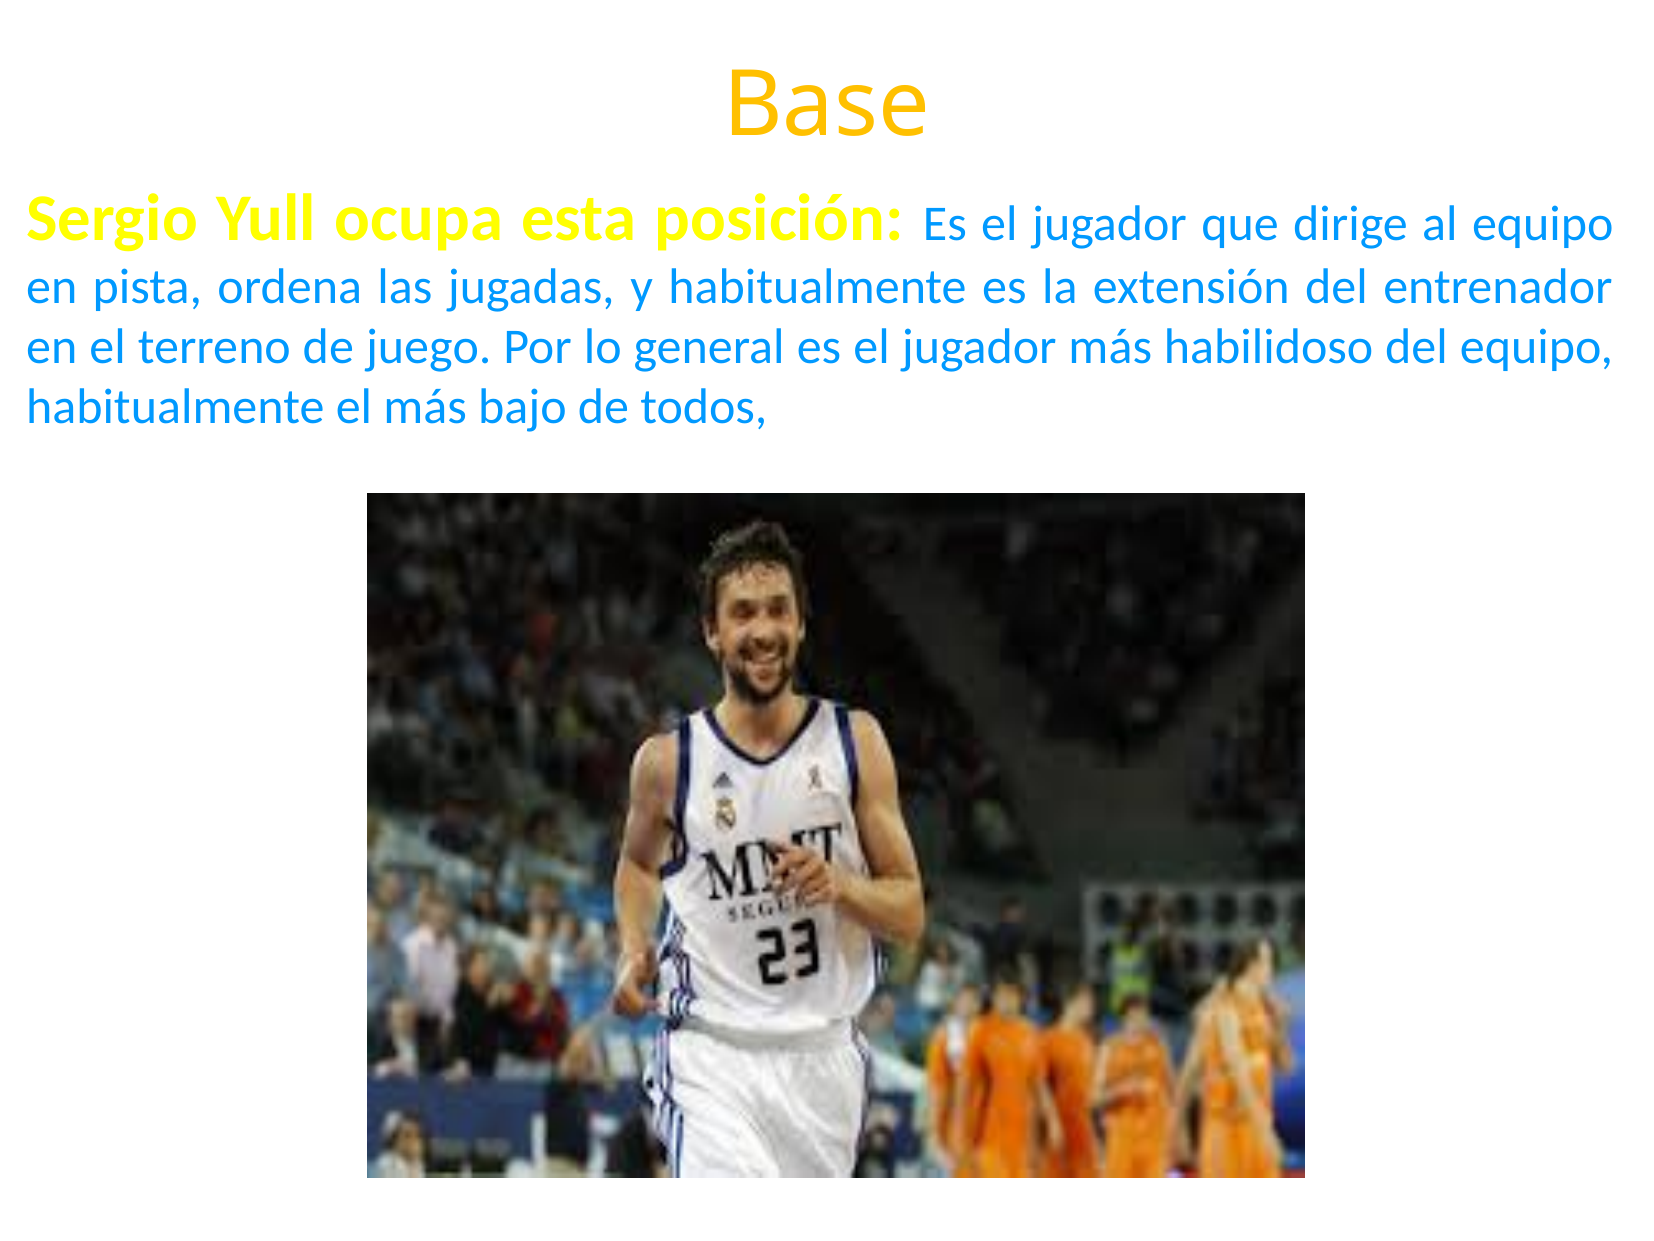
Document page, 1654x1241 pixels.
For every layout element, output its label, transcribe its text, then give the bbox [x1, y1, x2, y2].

title Base [82, 43, 1571, 154]
picture [367, 493, 1305, 1178]
list Sergio Yull ocupa esta posición: Es el jugador que dirige al equipo en pista, ordena las jugadas, y habitualmente es la extensión del entrenador en el terreno de juego. Por lo general es el jugador más habilidoso del equipo, habitualmente el más bajo de todos, [25, 173, 1628, 455]
